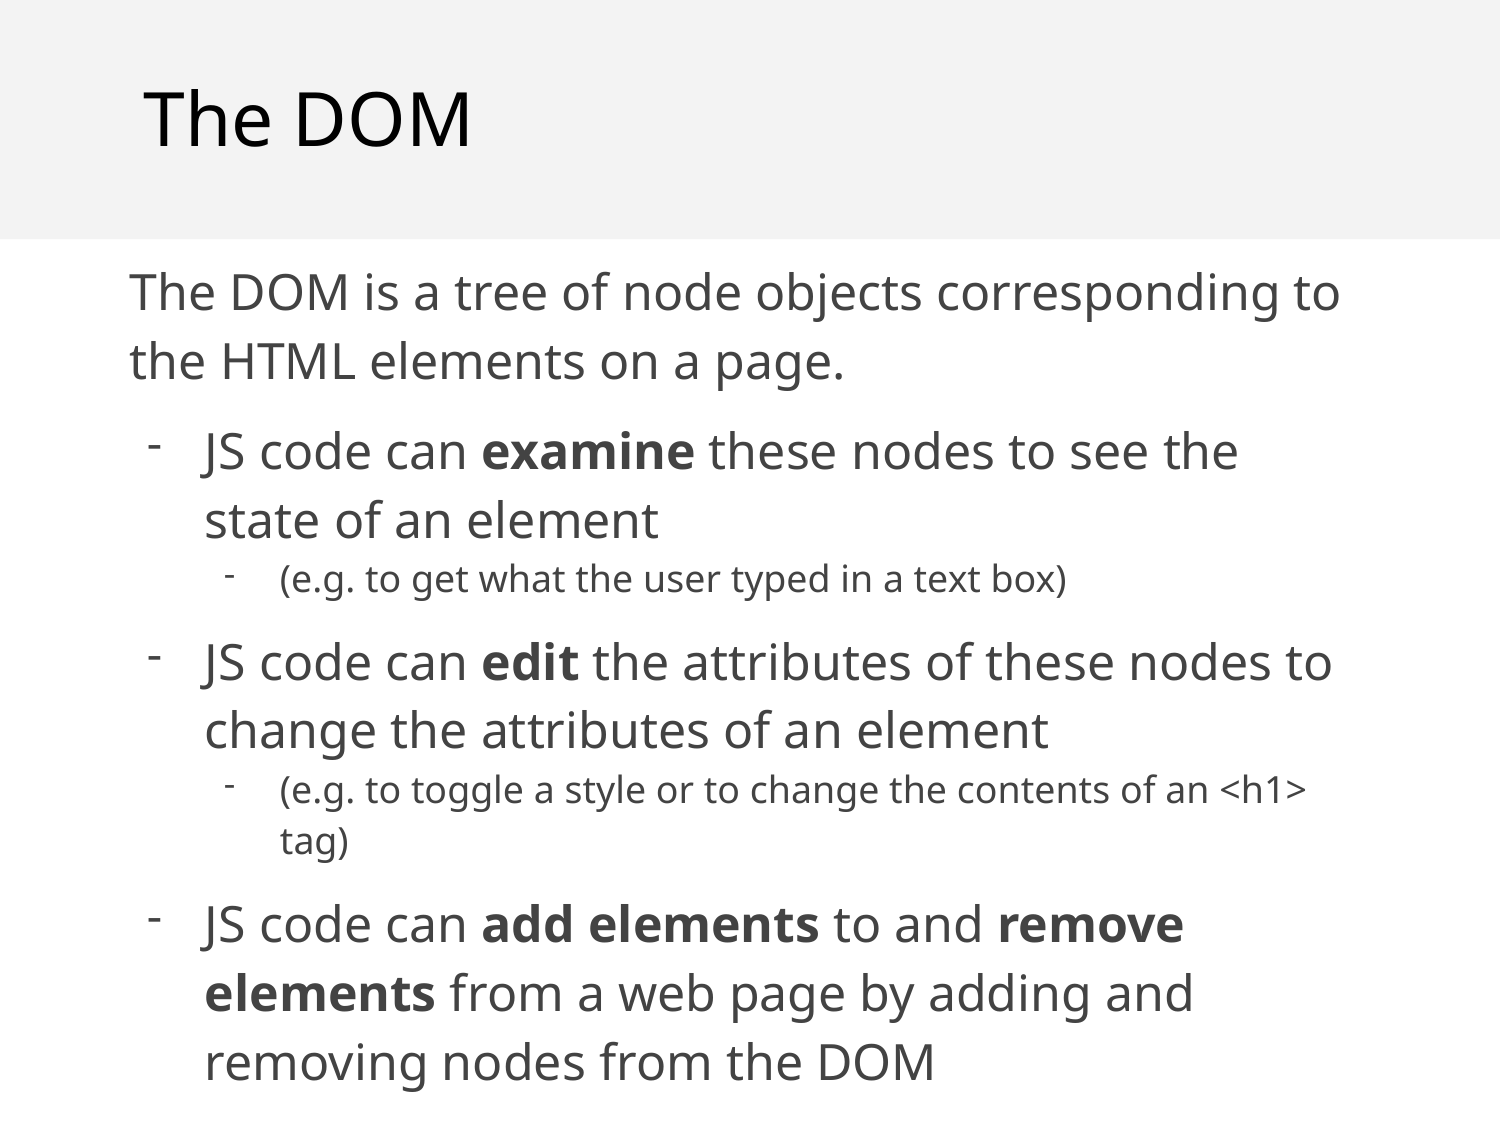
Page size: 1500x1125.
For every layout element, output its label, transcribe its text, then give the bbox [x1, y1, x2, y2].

title The DOM [128, 56, 1372, 183]
list The DOM is a tree of node objects corresponding to the HTML elements on a page. JS code can examine these nodes to see the state of an element (e.g. to get what the user typed in a text box) JS code can edit the attributes of these nodes to change the attributes of an element (e.g. to toggle a style or to change the contents of an <h1> tag) JS code can add elements to and remove elements from a web page by adding and removing nodes from the DOM [115, 236, 1359, 1052]
